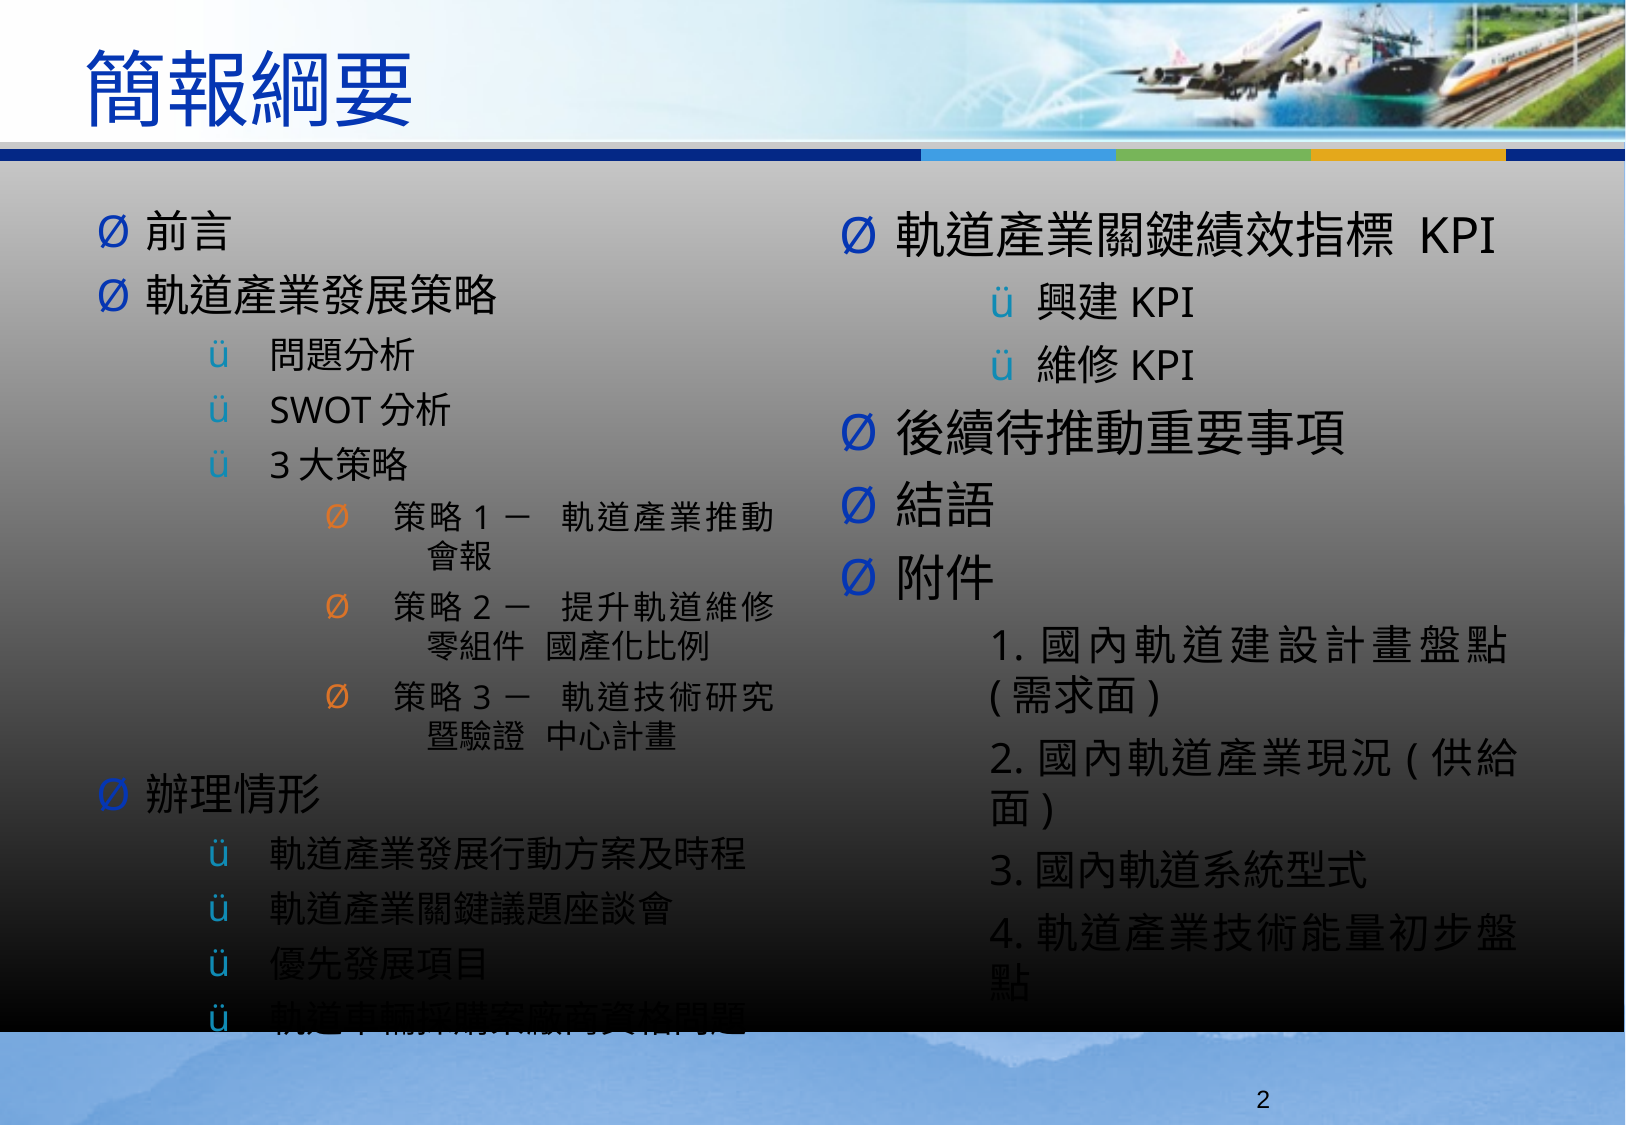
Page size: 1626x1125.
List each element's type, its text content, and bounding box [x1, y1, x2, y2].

list 前言 軌道產業發展策略 問題分析 SWOT分析 3大策略 策略1－ 軌道產業推動會報 策略2－ 提升軌道維修零組件 國產化比例 策略3－ 軌道技術研究暨驗證 中心計畫 辦理情形 軌道產業發展行動方案及時程 軌道產業關鍵議題座談會 優先發展項目 軌道車輛採購案廠商資格問題 [81, 196, 790, 1059]
text_box 軌道產業關鍵績效指標 KPI 興建KPI 維修KPI 後續待推動重要事項 結語 附件 1.國內軌道建設計畫盤點(需求面) 2.國內軌道產業現況(供給面) 3.國內軌道系統型式 4.軌道產業技術能量初步盤點 [824, 196, 1534, 1059]
title 簡報綱要 [68, 19, 1593, 155]
text_box 2 [1241, 1071, 1621, 1125]
